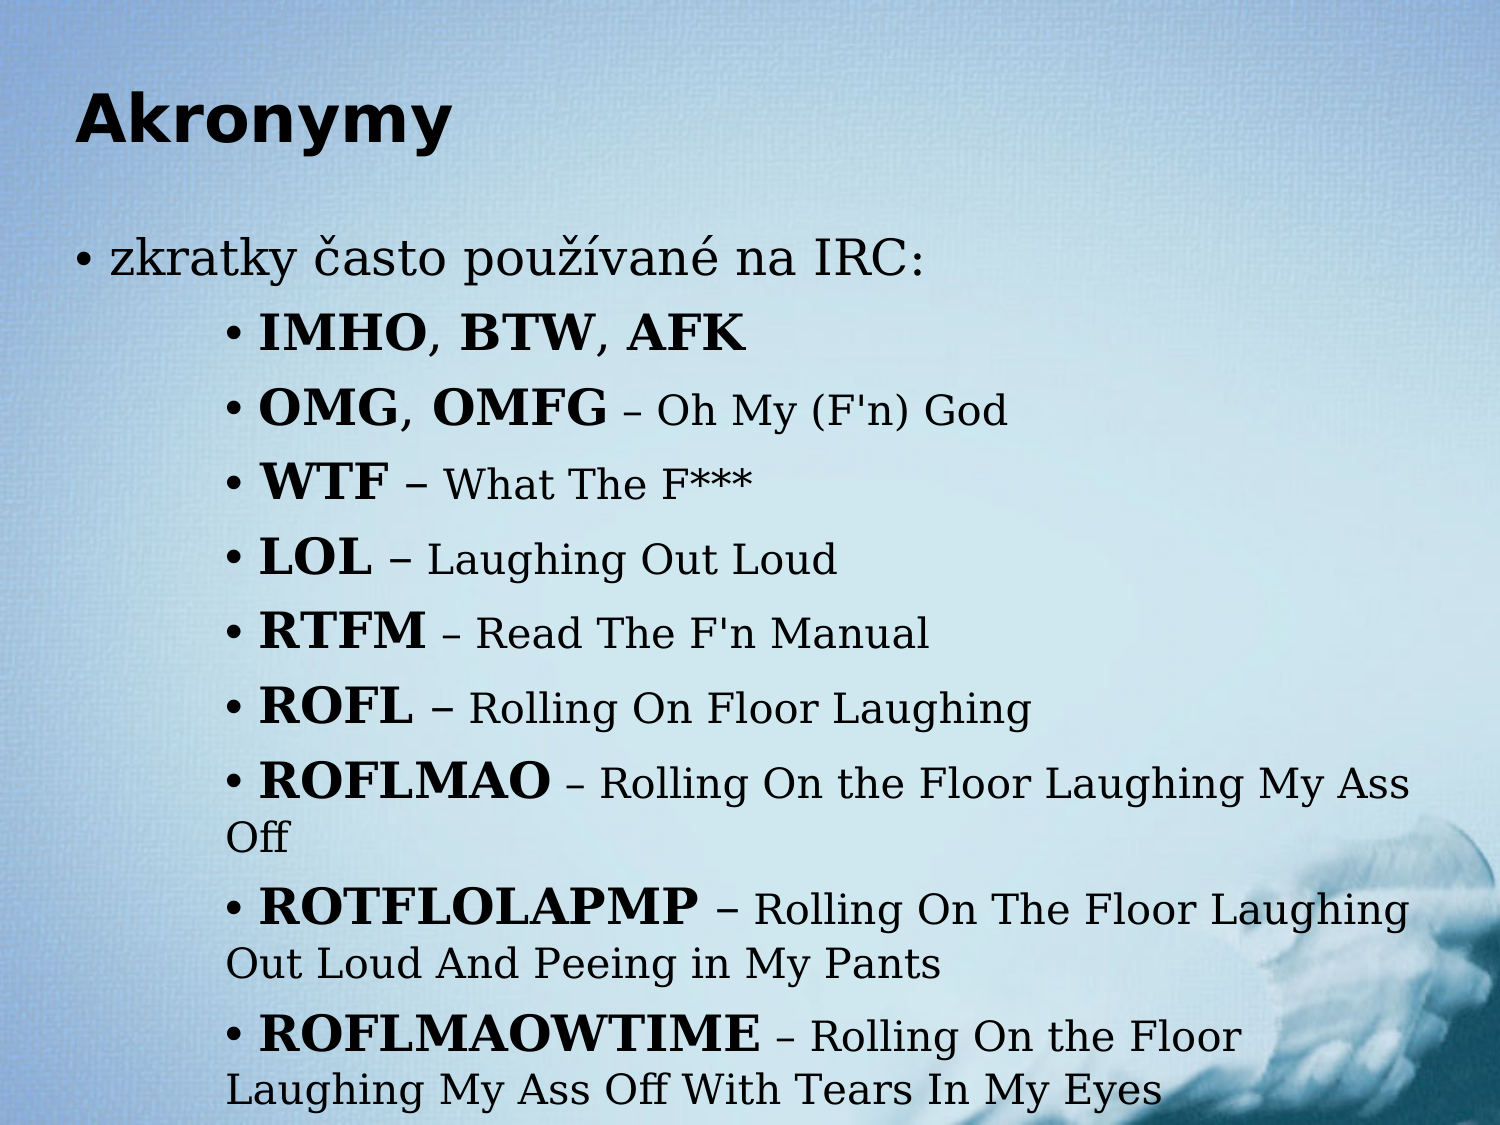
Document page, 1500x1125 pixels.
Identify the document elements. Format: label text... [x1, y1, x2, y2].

text_box Akronymy [75, 75, 1463, 153]
text_box zkratky často používané na IRC: IMHO, BTW, AFK OMG, OMFG – Oh My (F'n) God WTF – What The F*** LOL – Laughing Out Loud RTFM – Read The F'n Manual ROFL – Rolling On Floor Laughing ROFLMAO – Rolling On the Floor Laughing My Ass Off ROTFLOLAPMP – Rolling On The Floor Laughing Out Loud And Peeing in My Pants ROFLMAOWTIME – Rolling On the Floor Laughing My Ass Off With Tears In My Eyes [75, 225, 1426, 1059]
picture [0, 0, 1500, 1125]
